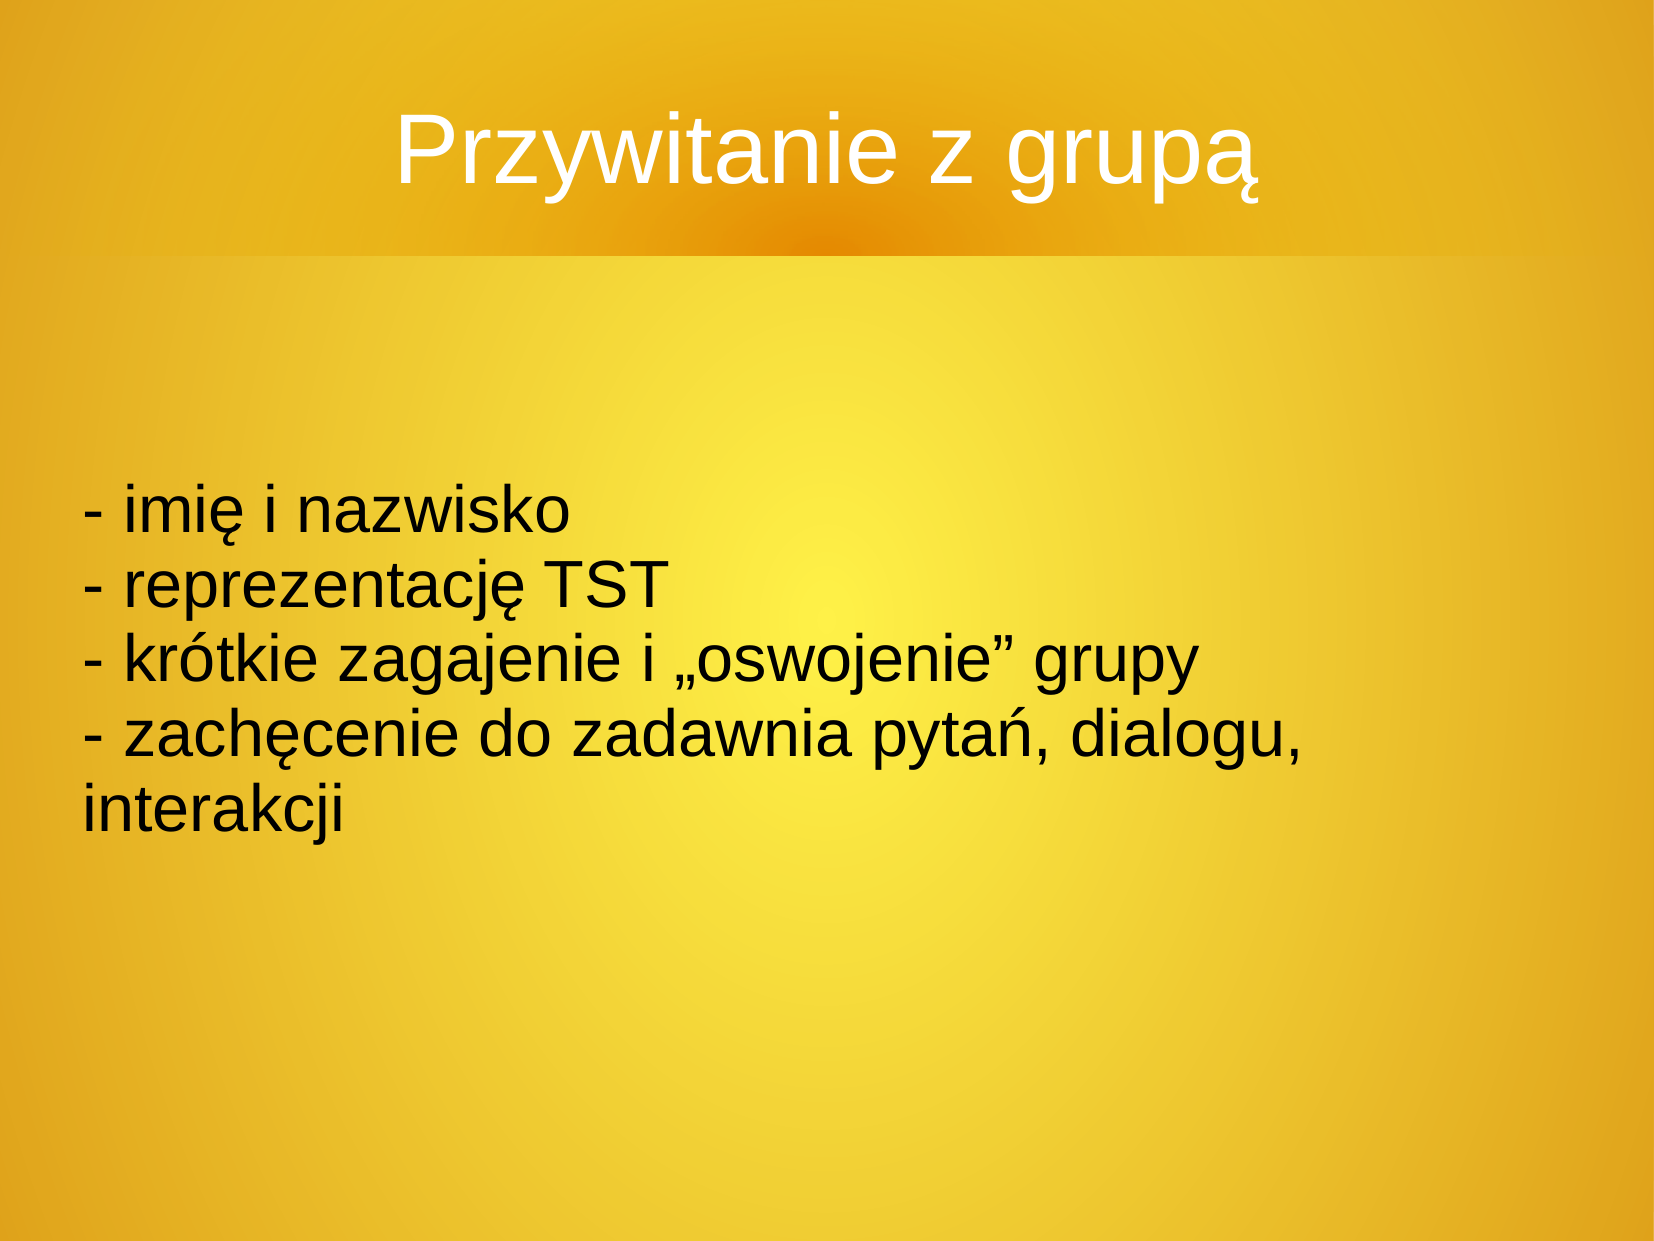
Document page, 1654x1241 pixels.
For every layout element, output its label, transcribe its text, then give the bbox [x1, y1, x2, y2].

subtitle - imię i nazwisko - reprezentację TST - krótkie zagajenie i „oswojenie” grupy - zachęcenie do zadawnia pytań, dialogu, interakcji [82, 299, 1571, 1019]
title Przywitanie z grupą [82, 47, 1571, 252]
